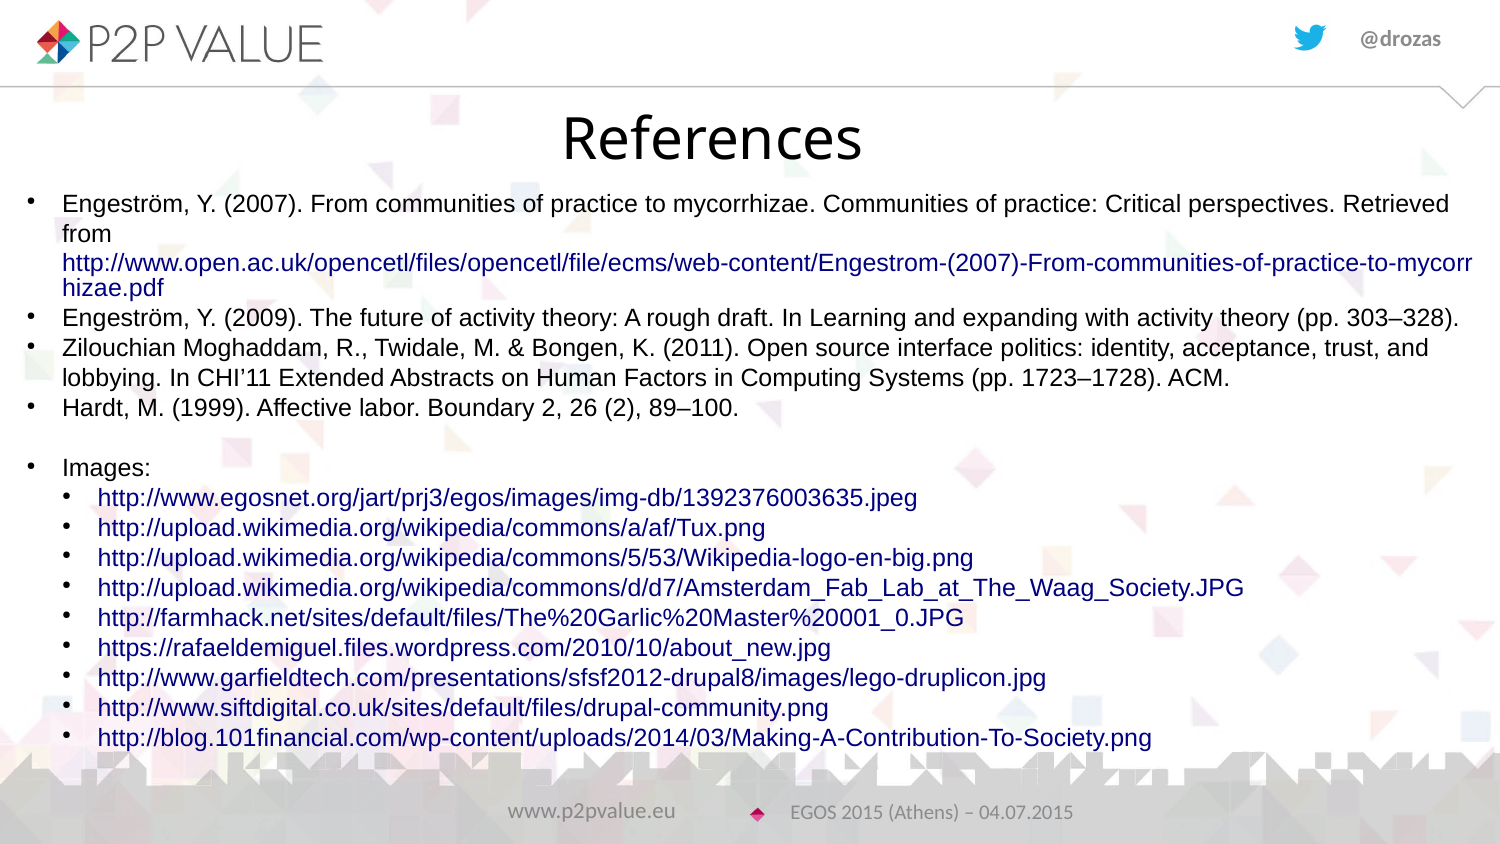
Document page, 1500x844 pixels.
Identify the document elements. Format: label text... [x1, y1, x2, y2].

picture [0, 0, 1500, 844]
subtitle Engeström, Y. (2007). From communities of practice to mycorrhizae. Communities of practice: Critical perspectives. Retrieved from http://www.open.ac.uk/opencetl/files/opencetl/file/ecms/web-content/Engestrom-(2007)-From-communities-of-practice-to-mycorrhizae.pdf Engeström, Y. (2009). The future of activity theory: A rough draft. In Learning and expanding with activity theory (pp. 303–328). Zilouchian Moghaddam, R., Twidale, M. & Bongen, K. (2011). Open source interface politics: identity, acceptance, trust, and lobbying. In CHI’11 Extended Abstracts on Human Factors in Computing Systems (pp. 1723–1728). ACM. Hardt, M. (1999). Affective labor. Boundary 2, 26 (2), 89–100. Images: http://www.egosnet.org/jart/prj3/egos/images/img-db/1392376003635.jpeg http://upload.wikimedia.org/wikipedia/commons/a/af/Tux.png http://upload.wikimedia.org/wikipedia/commons/5/53/Wikipedia-logo-en-big.png http://upload.wikimedia.org/wikipedia/commons/d/d7/Amsterdam_Fab_Lab_at_The_Waag_Society.JPG http://farmhack.net/sites/default/files/The%20Garlic%20Master%20001_0.JPG https://rafaeldemiguel.files.wordpress.com/2010/10/about_new.jpg http://www.garfieldtech.com/presentations/sfsf2012-drupal8/images/lego-druplicon.jpg http://www.siftdigital.co.uk/sites/default/files/drupal-community.png http://blog.101financial.com/wp-content/uploads/2014/03/Making-A-Contribution-To-Society.png [13, 150, 1494, 751]
text_box www.p2pvalue.eu [501, 789, 720, 829]
text_box @drozas [1333, 15, 1455, 60]
title References [60, 92, 1366, 150]
text_box EGOS 2015 (Athens) – 04.07.2015 [777, 788, 1470, 834]
